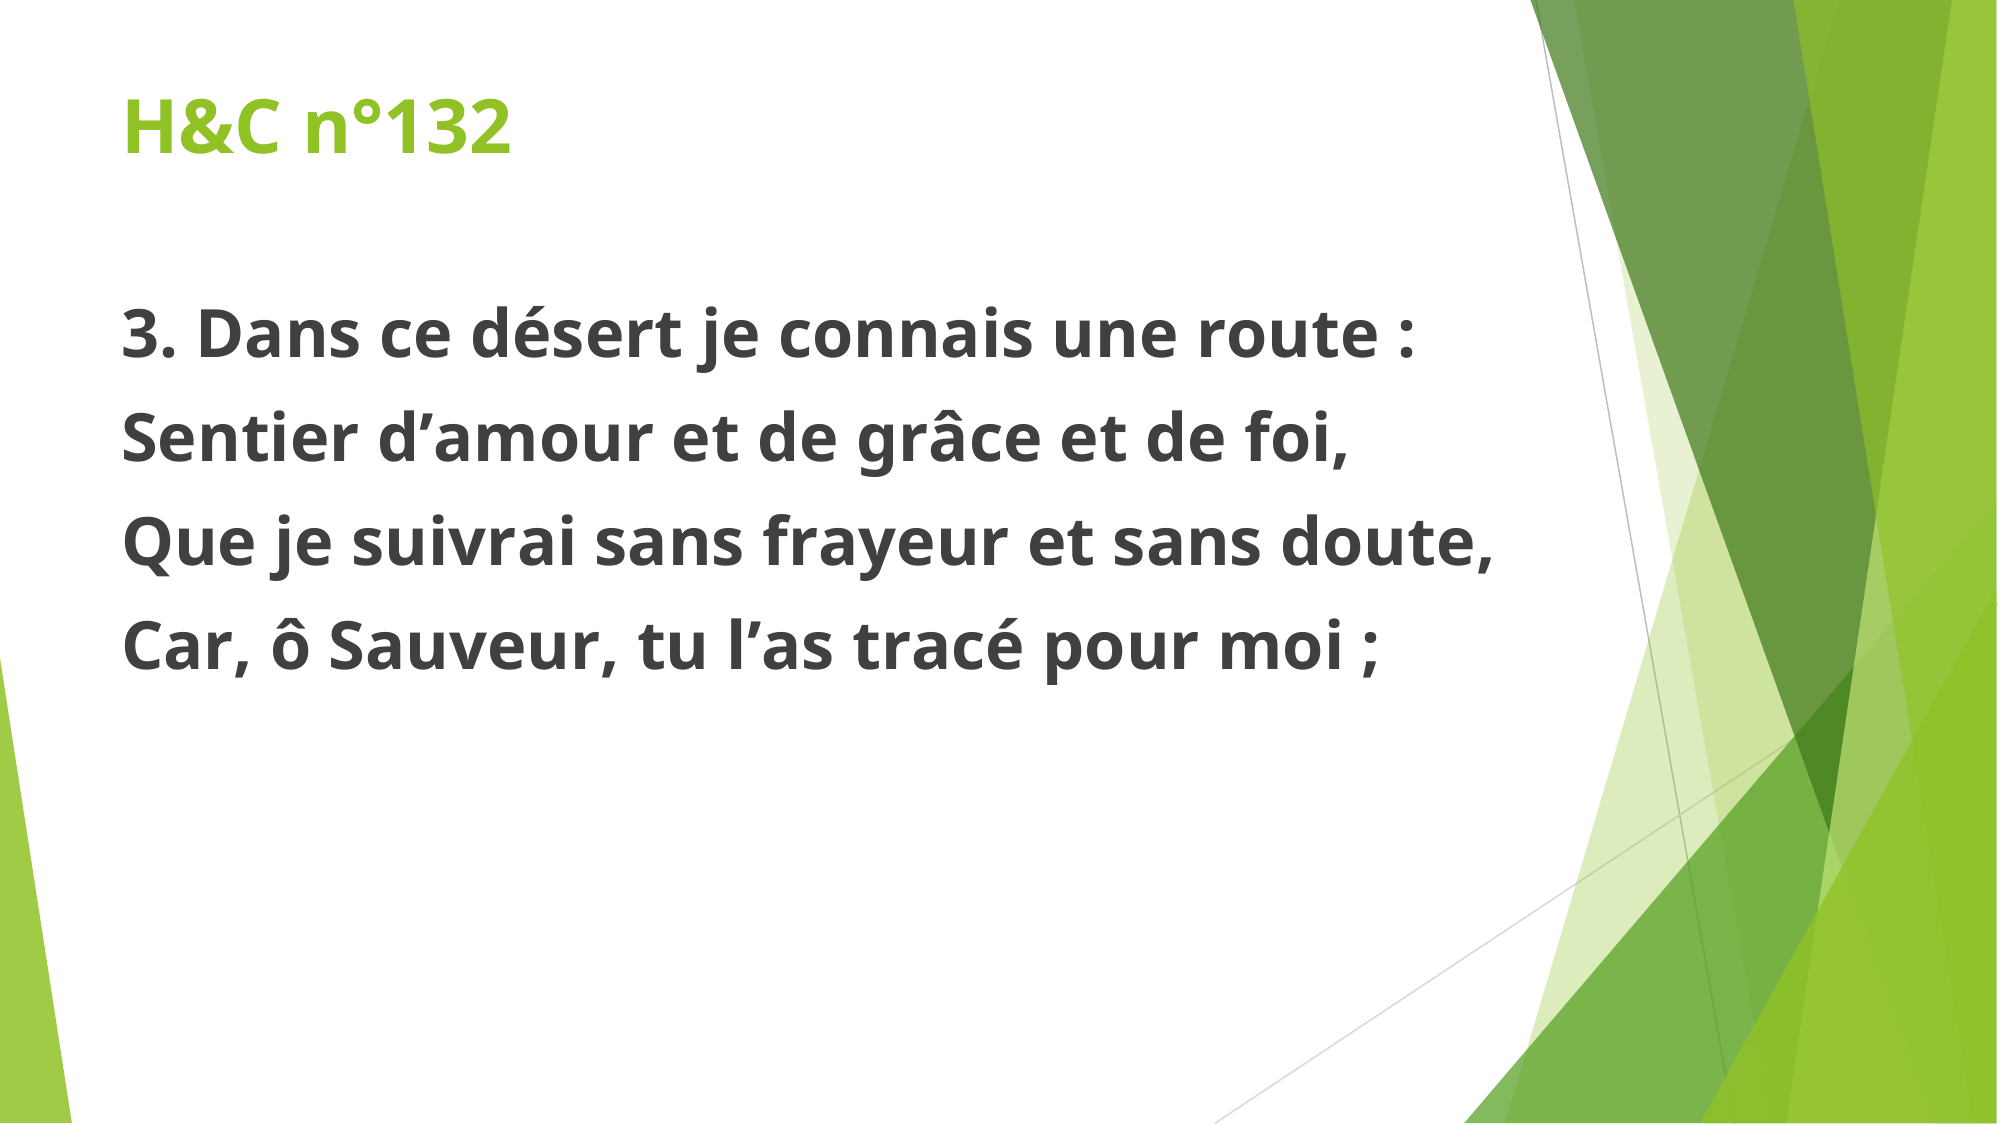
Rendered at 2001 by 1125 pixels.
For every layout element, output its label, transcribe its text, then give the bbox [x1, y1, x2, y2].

text_box H&C n°132 [106, 70, 1522, 178]
text_box 3. Dans ce désert je connais une route : Sentier d’amour et de grâce et de foi, Que je suivrai sans frayeur et sans doute, Car, ô Sauveur, tu l’as tracé pour moi ; [106, 271, 2001, 1037]
